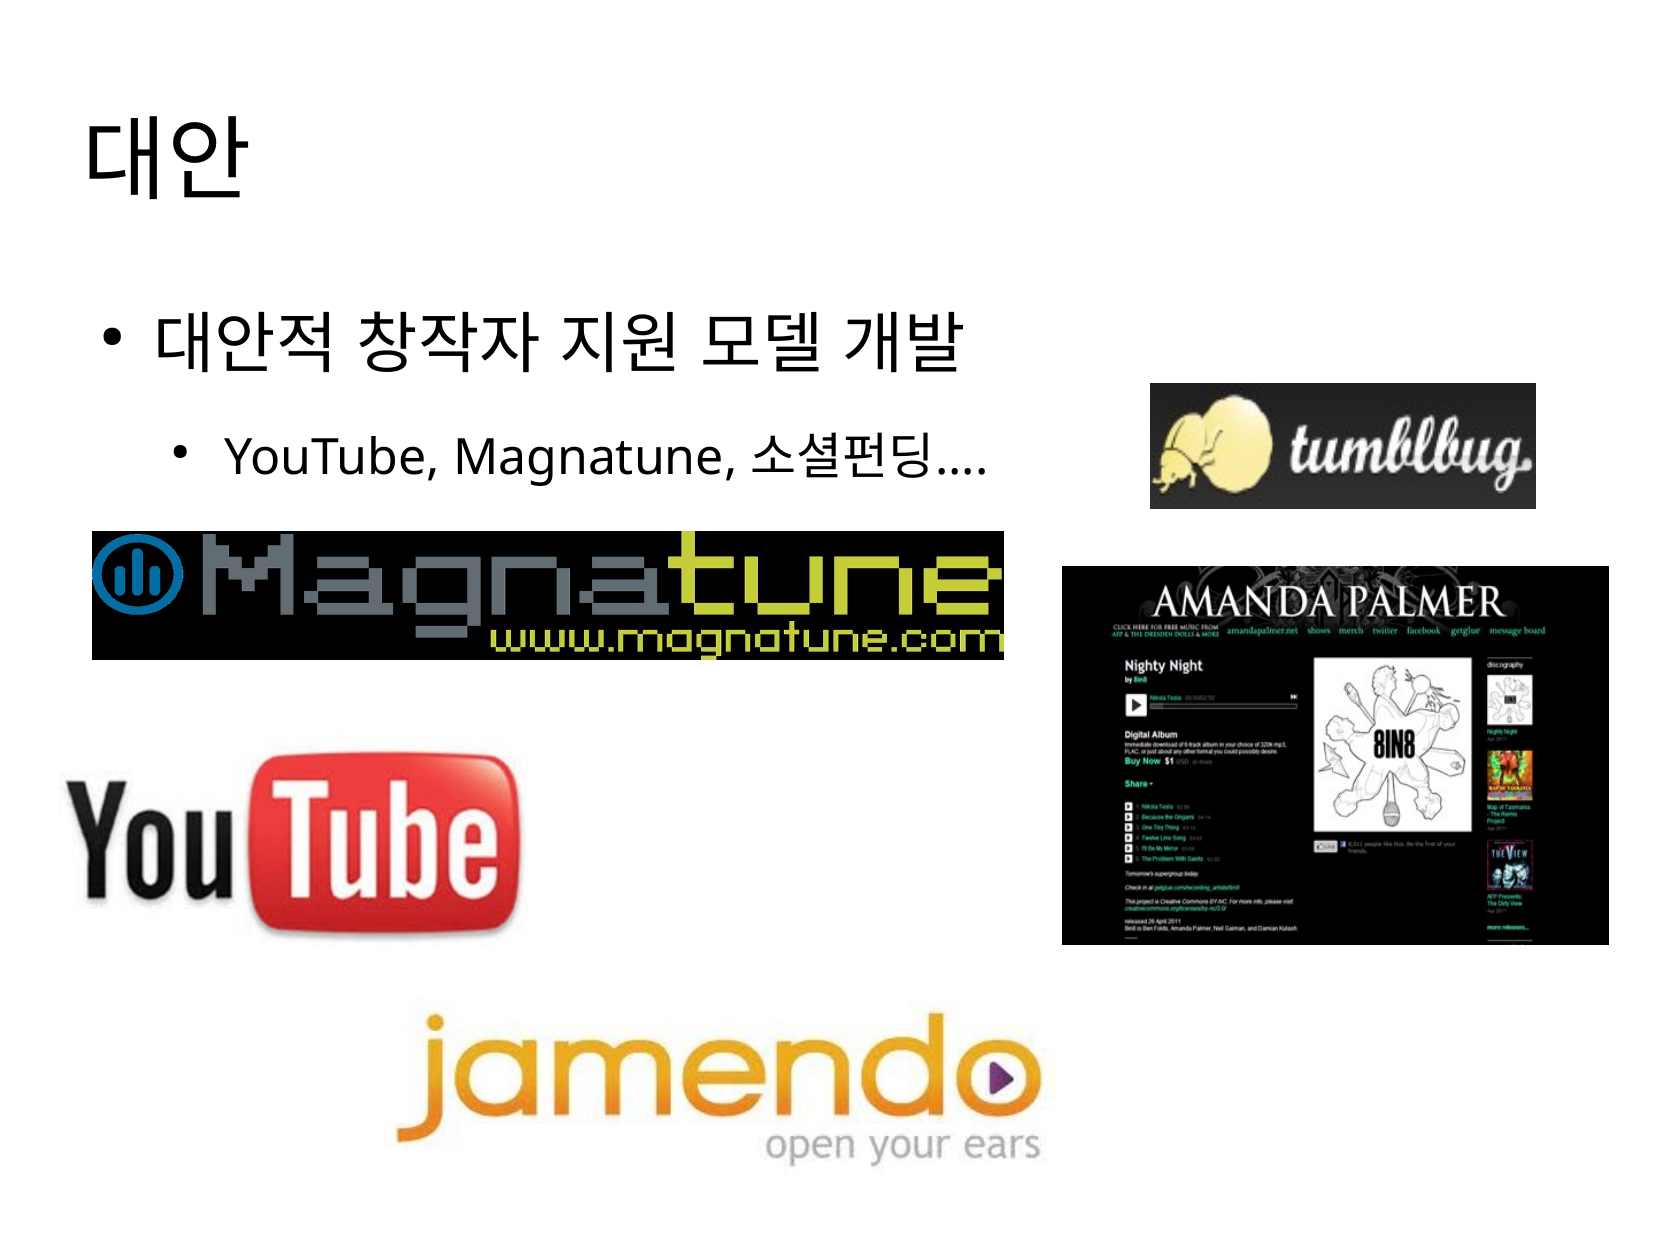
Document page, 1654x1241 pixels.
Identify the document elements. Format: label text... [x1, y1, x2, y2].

title 대안 [82, 56, 1571, 250]
picture [1062, 566, 1609, 945]
picture [1150, 383, 1536, 509]
picture [383, 998, 1056, 1182]
picture [92, 531, 1004, 660]
list 대안적 창작자 지원 모델 개발 YouTube, Magnatune, 소셜펀딩.... [82, 290, 1571, 1094]
picture [102, 542, 174, 607]
picture [59, 708, 528, 972]
